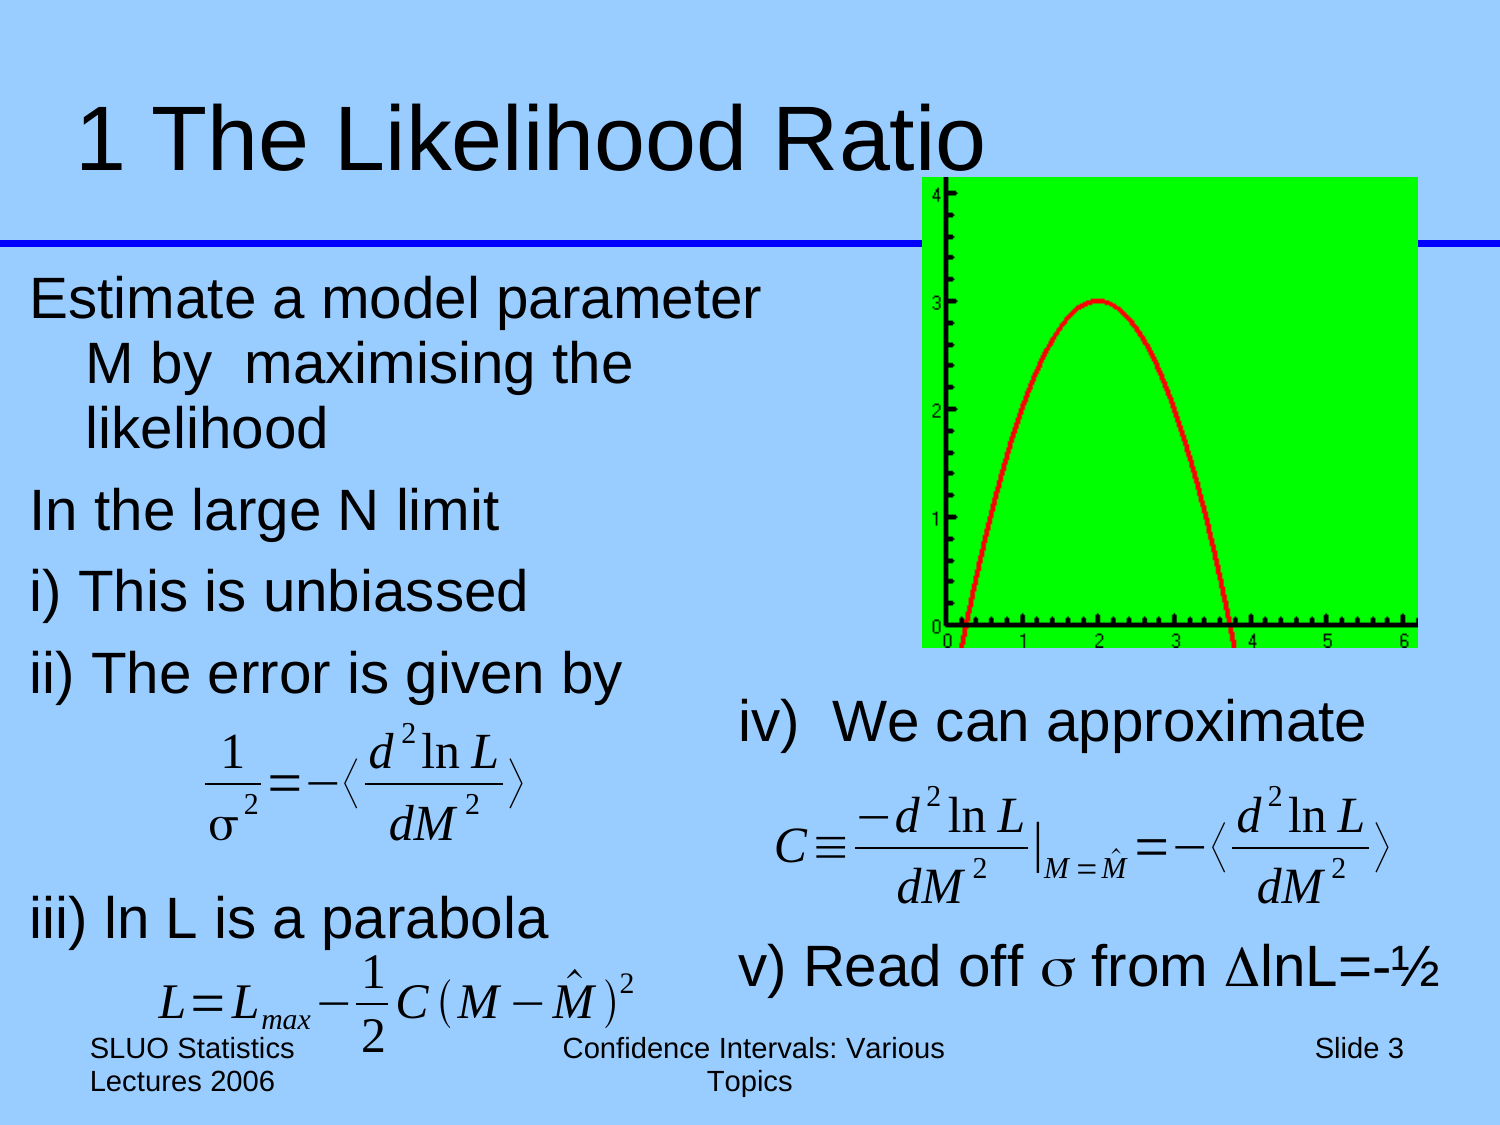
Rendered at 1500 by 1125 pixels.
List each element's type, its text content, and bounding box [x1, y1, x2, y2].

list Estimate a model parameter M by maximising the likelihood In the large N limit i) This is unbiassed ii) The error is given by iii) ln L is a parabola [29, 265, 768, 1009]
chart [147, 943, 641, 1063]
list iv) We can approximate v) Read off s from lnL=-½ [738, 688, 1457, 1125]
picture [922, 177, 1418, 648]
chart [768, 779, 1398, 916]
title 1 The Likelihood Ratio [75, 45, 1426, 233]
